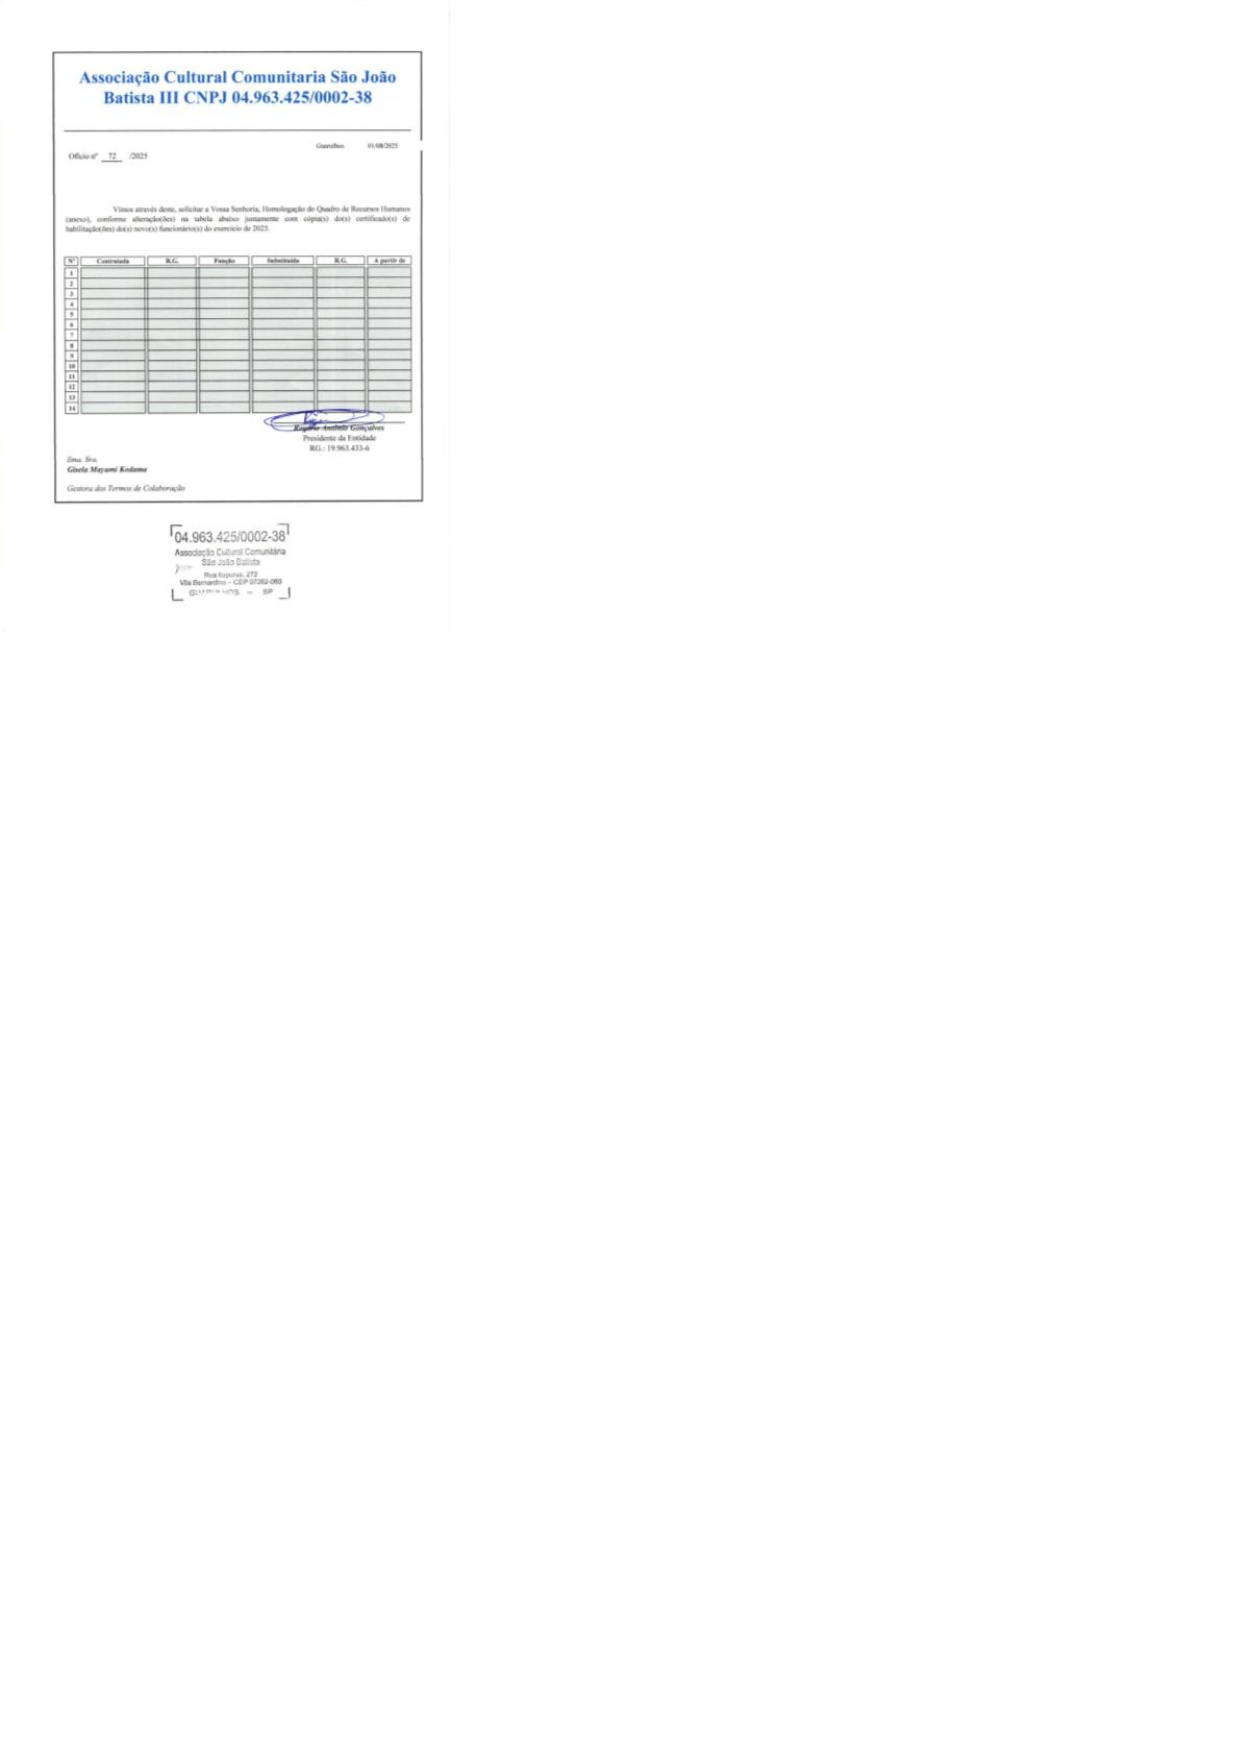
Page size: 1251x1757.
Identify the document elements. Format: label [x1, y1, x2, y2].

text_box [0, 0, 1250, 1757]
